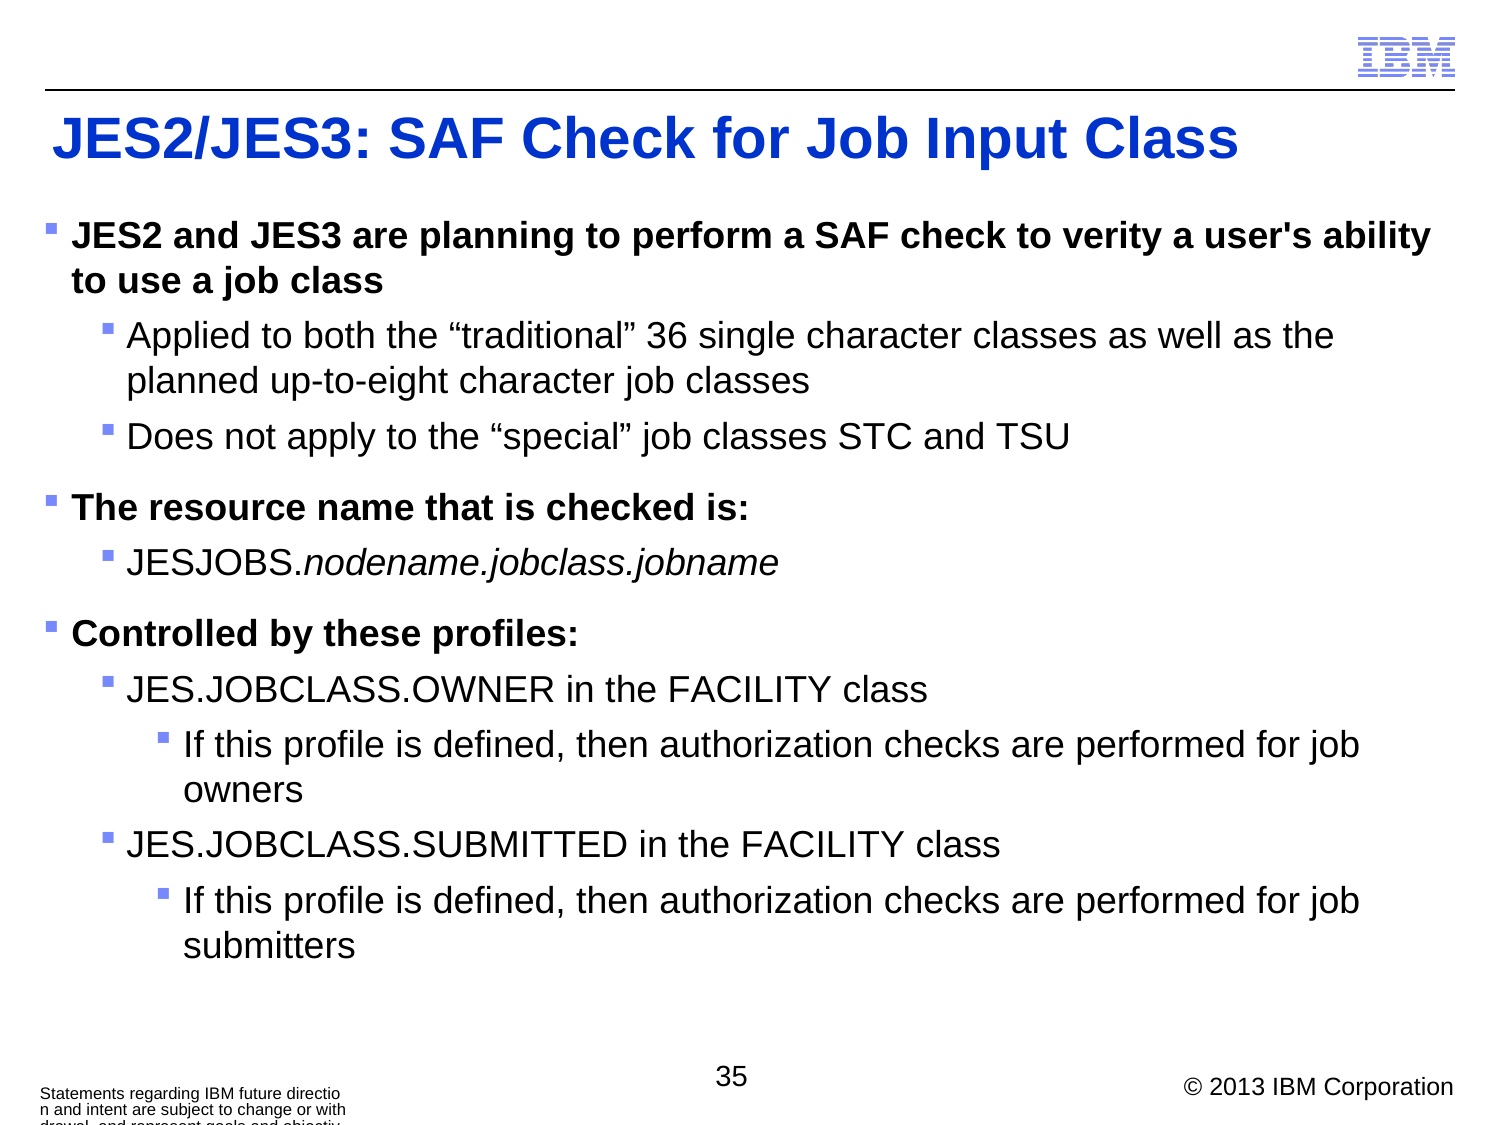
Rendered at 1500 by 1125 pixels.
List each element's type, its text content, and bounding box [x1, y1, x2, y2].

picture [1358, 37, 1455, 75]
list JES2 and JES3 are planning to perform a SAF check to verity a user's ability to use a job class Applied to both the “traditional” 36 single character classes as well as the planned up-to-eight character job classes Does not apply to the “special” job classes STC and TSU The resource name that is checked is: JESJOBS.nodename.jobclass.jobname Controlled by these profiles: JES.JOBCLASS.OWNER in the FACILITY class If this profile is defined, then authorization checks are performed for job owners JES.JOBCLASS.SUBMITTED in the FACILITY class If this profile is defined, then authorization checks are performed for job submitters [28, 203, 1462, 1082]
title JES2/JES3: SAF Check for Job Input Class [37, 75, 1463, 196]
